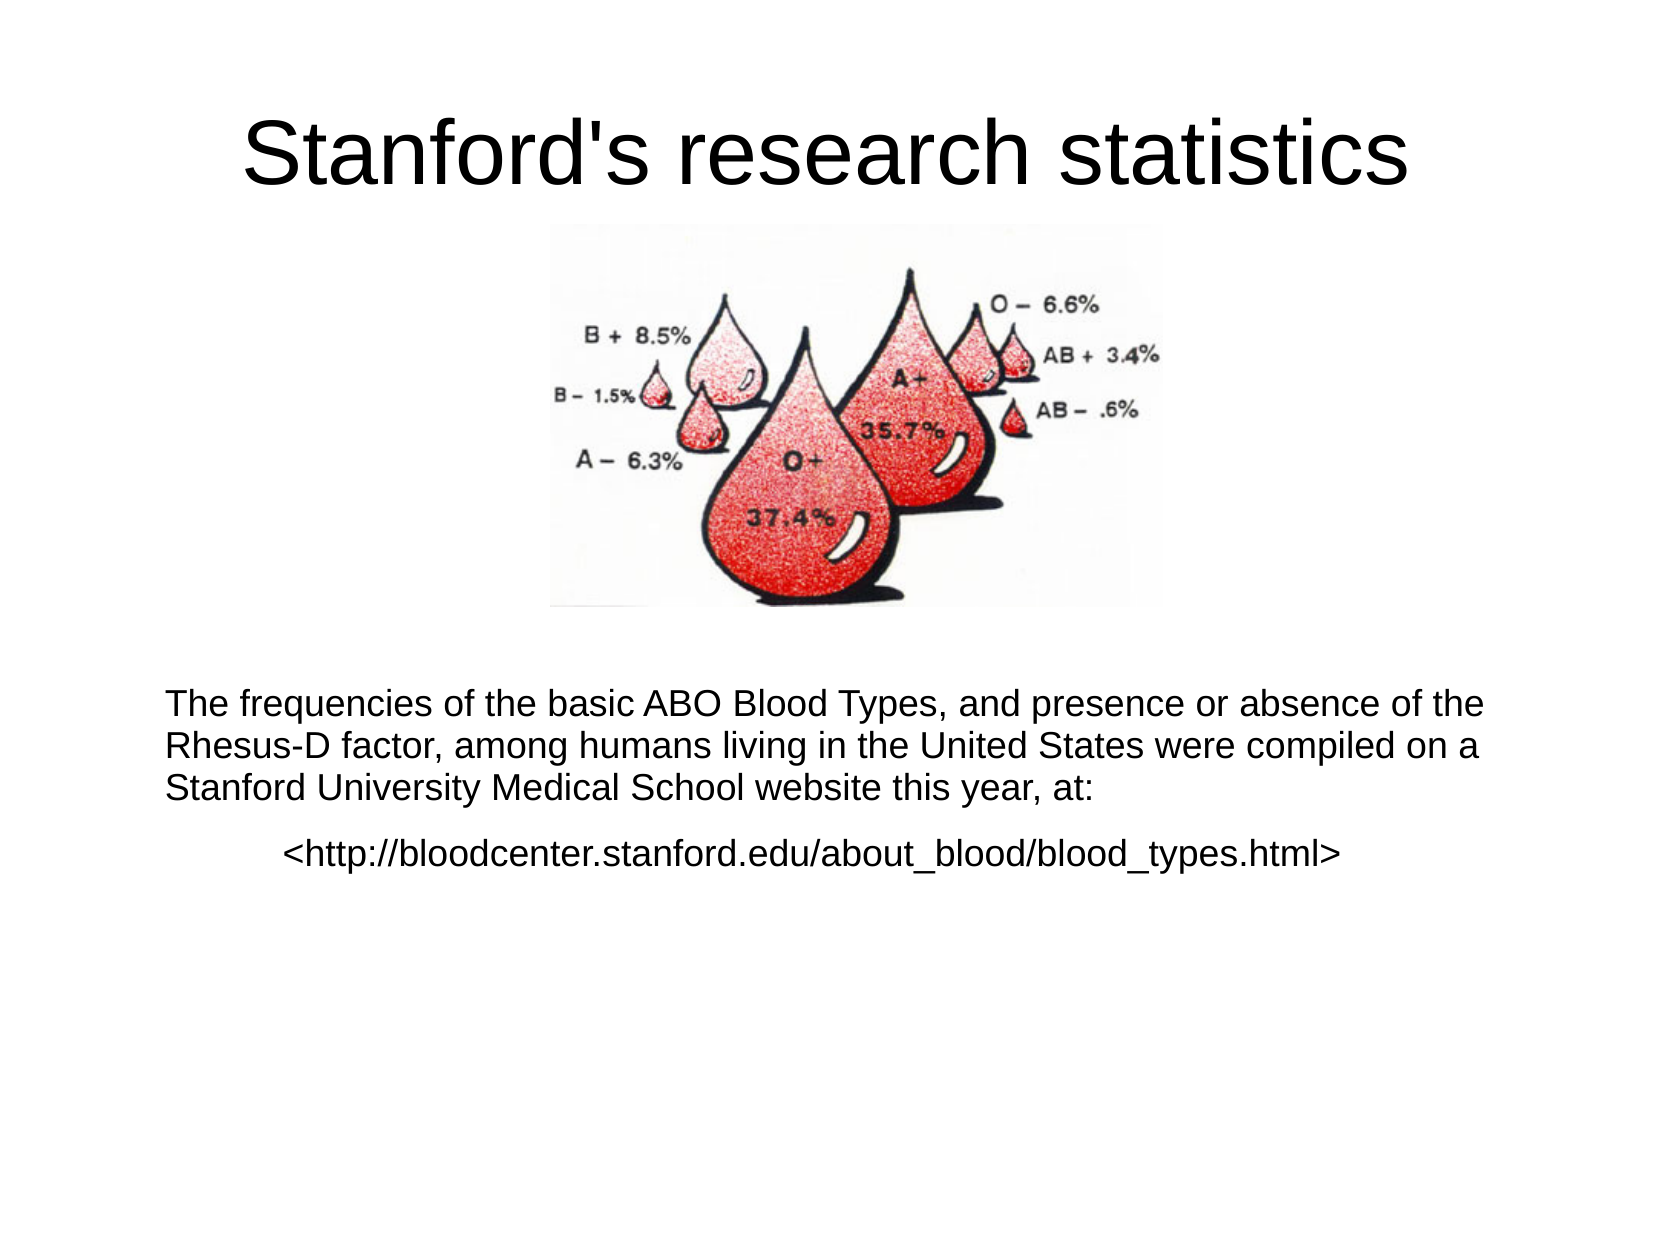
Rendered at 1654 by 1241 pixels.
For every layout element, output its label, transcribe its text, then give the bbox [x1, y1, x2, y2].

text_box The frequencies of the basic ABO Blood Types, and presence or absence of the Rhesus-D factor, among humans living in the United States were compiled on a Stanford University Medical School website this year, at: [150, 675, 1512, 816]
title Stanford's research statistics [82, 56, 1571, 250]
text_box <http://bloodcenter.stanford.edu/about_blood/blood_types.html> [267, 825, 1388, 882]
picture [550, 224, 1163, 607]
